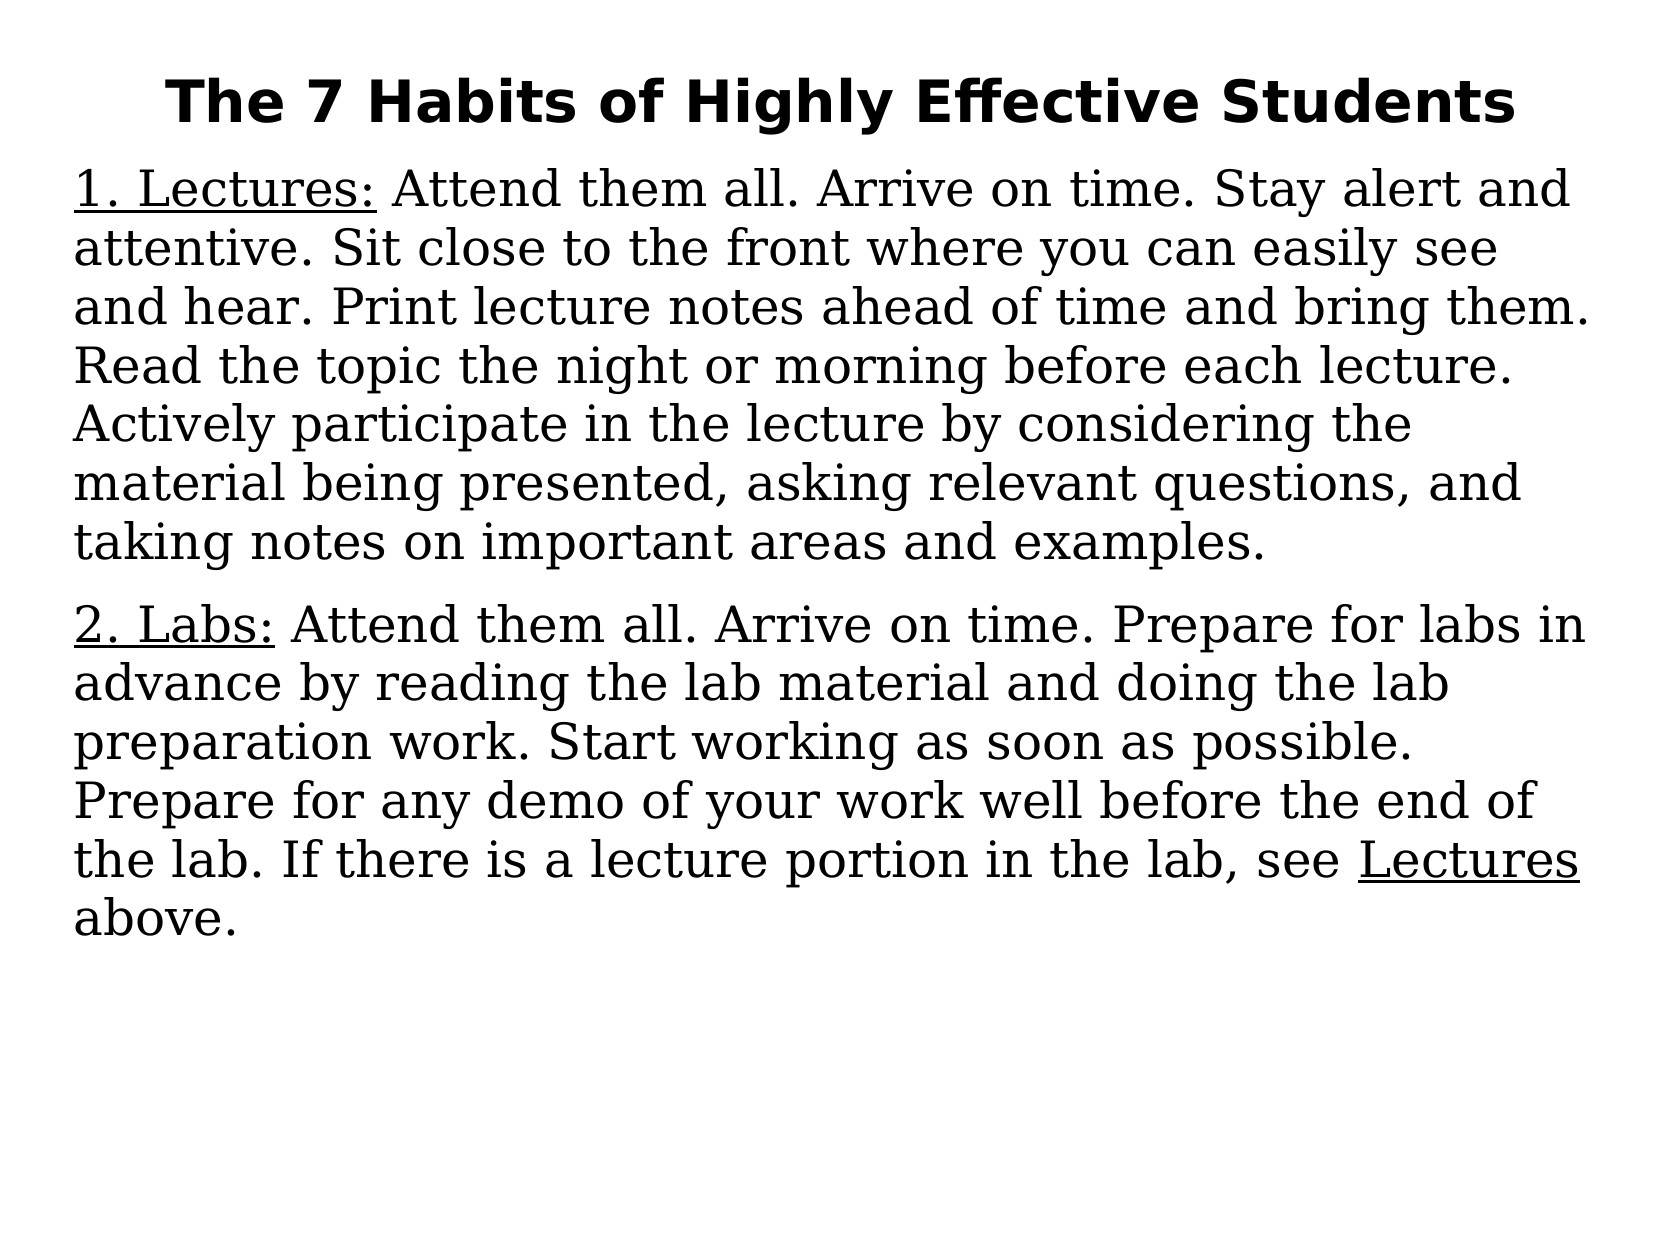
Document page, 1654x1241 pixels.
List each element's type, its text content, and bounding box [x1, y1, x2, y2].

text_box The 7 Habits of Highly Effective Students 1. Lectures: Attend them all. Arrive on time. Stay alert and attentive. Sit close to the front where you can easily see and hear. Print lecture notes ahead of time and bring them. Read the topic the night or morning before each lecture. Actively participate in the lecture by considering the material being presented, asking relevant questions, and taking notes on important areas and examples. 2. Labs: Attend them all. Arrive on time. Prepare for labs in advance by reading the lab material and doing the lab preparation work. Start working as soon as possible. Prepare for any demo of your work well before the end of the lab. If there is a lecture portion in the lab, see Lectures above. [59, 59, 1625, 935]
